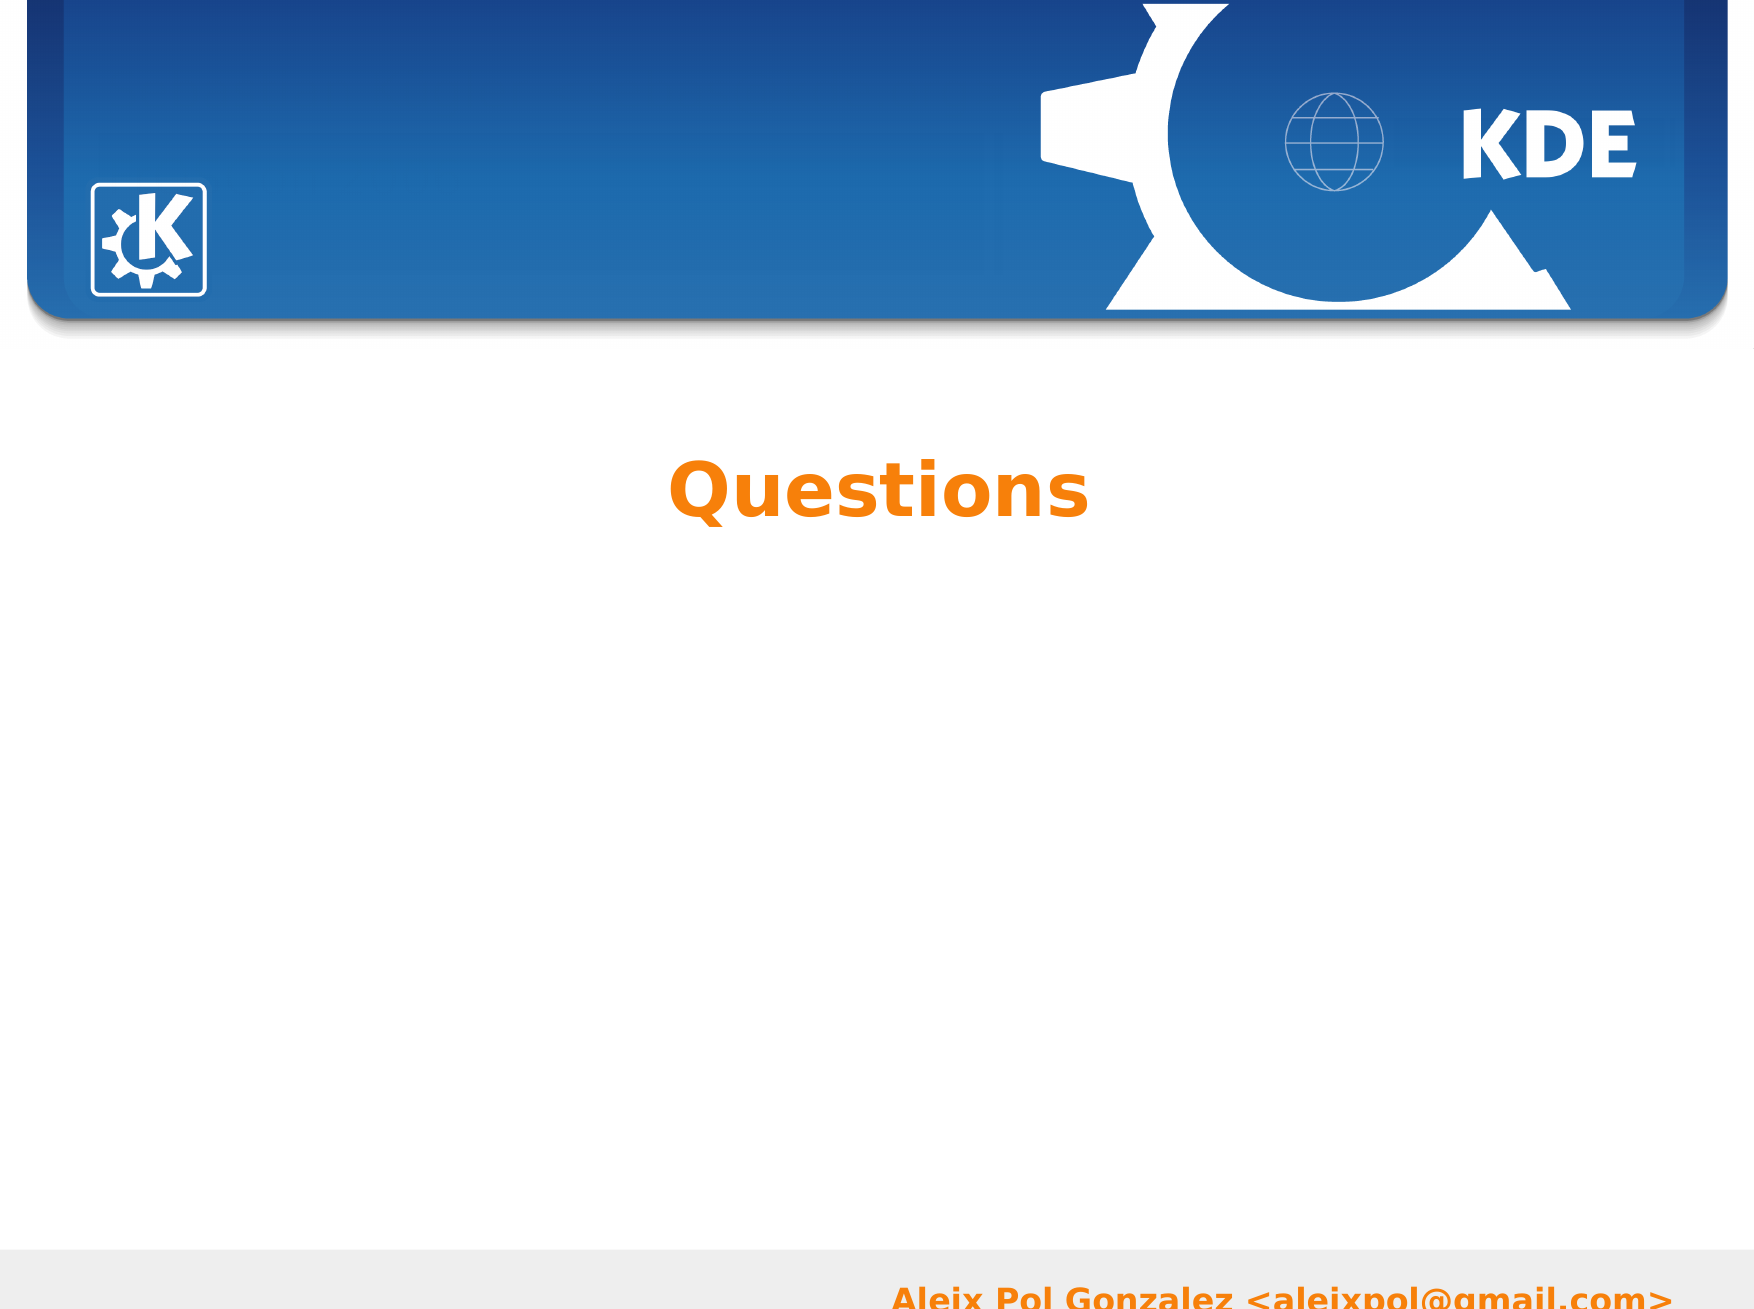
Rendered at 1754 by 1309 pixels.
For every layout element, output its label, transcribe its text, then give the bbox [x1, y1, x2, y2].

picture [0, 0, 1754, 349]
text_box Questions [122, 395, 1606, 499]
